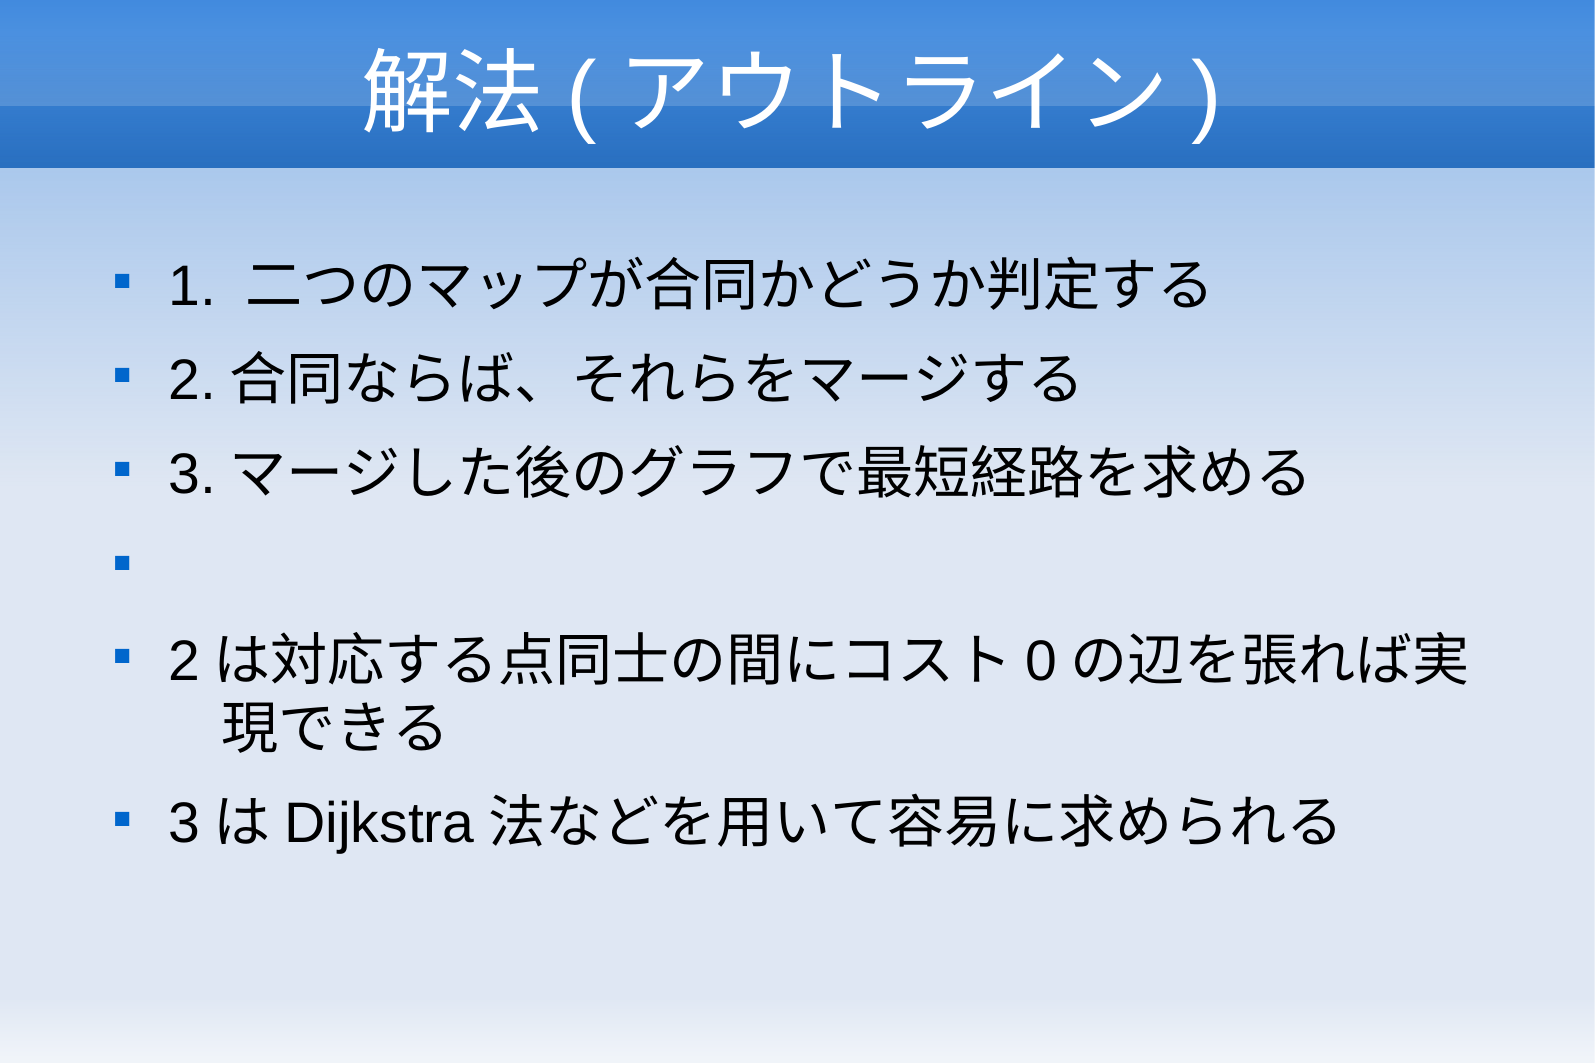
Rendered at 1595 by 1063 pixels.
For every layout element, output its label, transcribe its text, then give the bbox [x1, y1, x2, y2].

list 1. 二つのマップが合同かどうか判定する 2.合同ならば、それらをマージする 3.マージした後のグラフで最短経路を求める 2は対応する点同士の間にコスト0の辺を張れば実現できる 3はDijkstra法などを用いて容易に求められる [79, 248, 1515, 951]
title 解法(アウトライン) [74, 0, 1510, 178]
